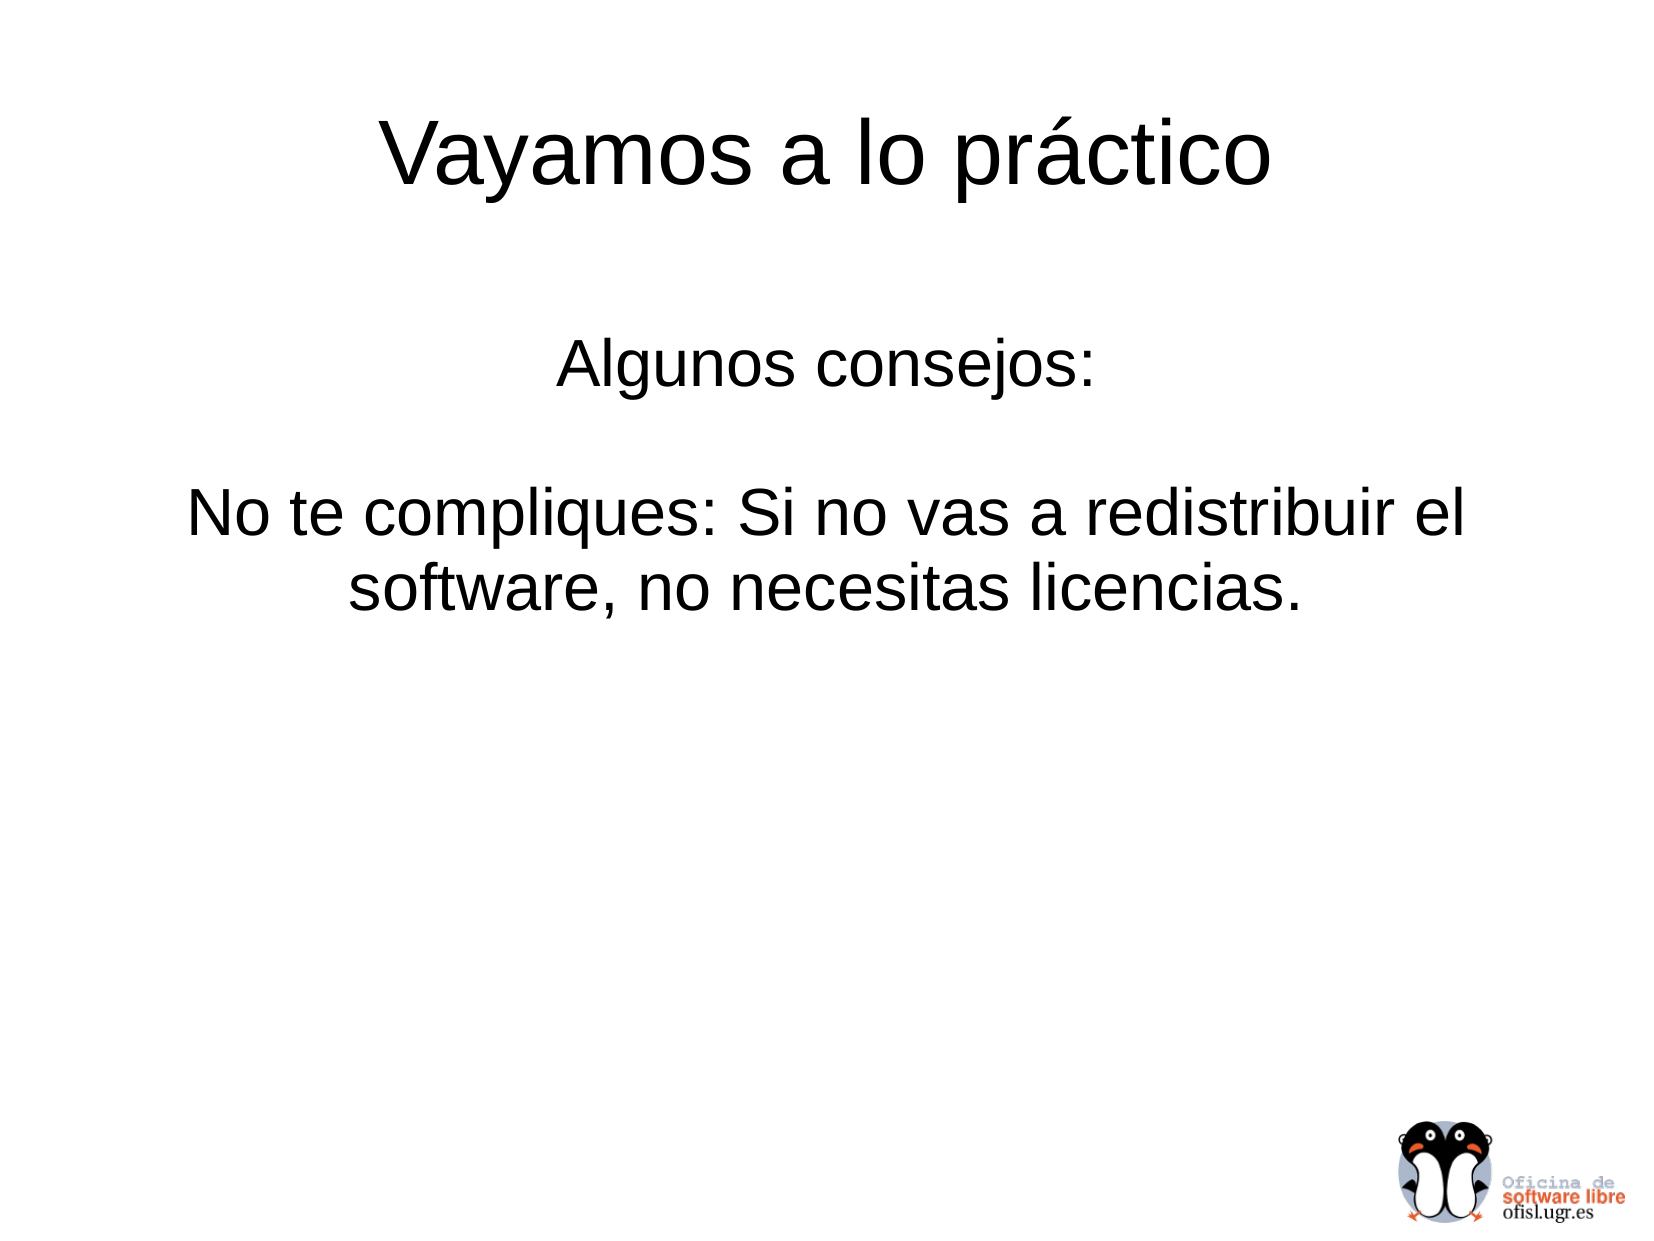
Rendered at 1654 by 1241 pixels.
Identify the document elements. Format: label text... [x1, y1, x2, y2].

picture [1398, 1121, 1625, 1223]
title Vayamos a lo práctico [82, 56, 1571, 250]
subtitle Algunos consejos: No te compliques: Si no vas a redistribuir el software, no necesitas licencias. [82, 297, 1571, 1102]
